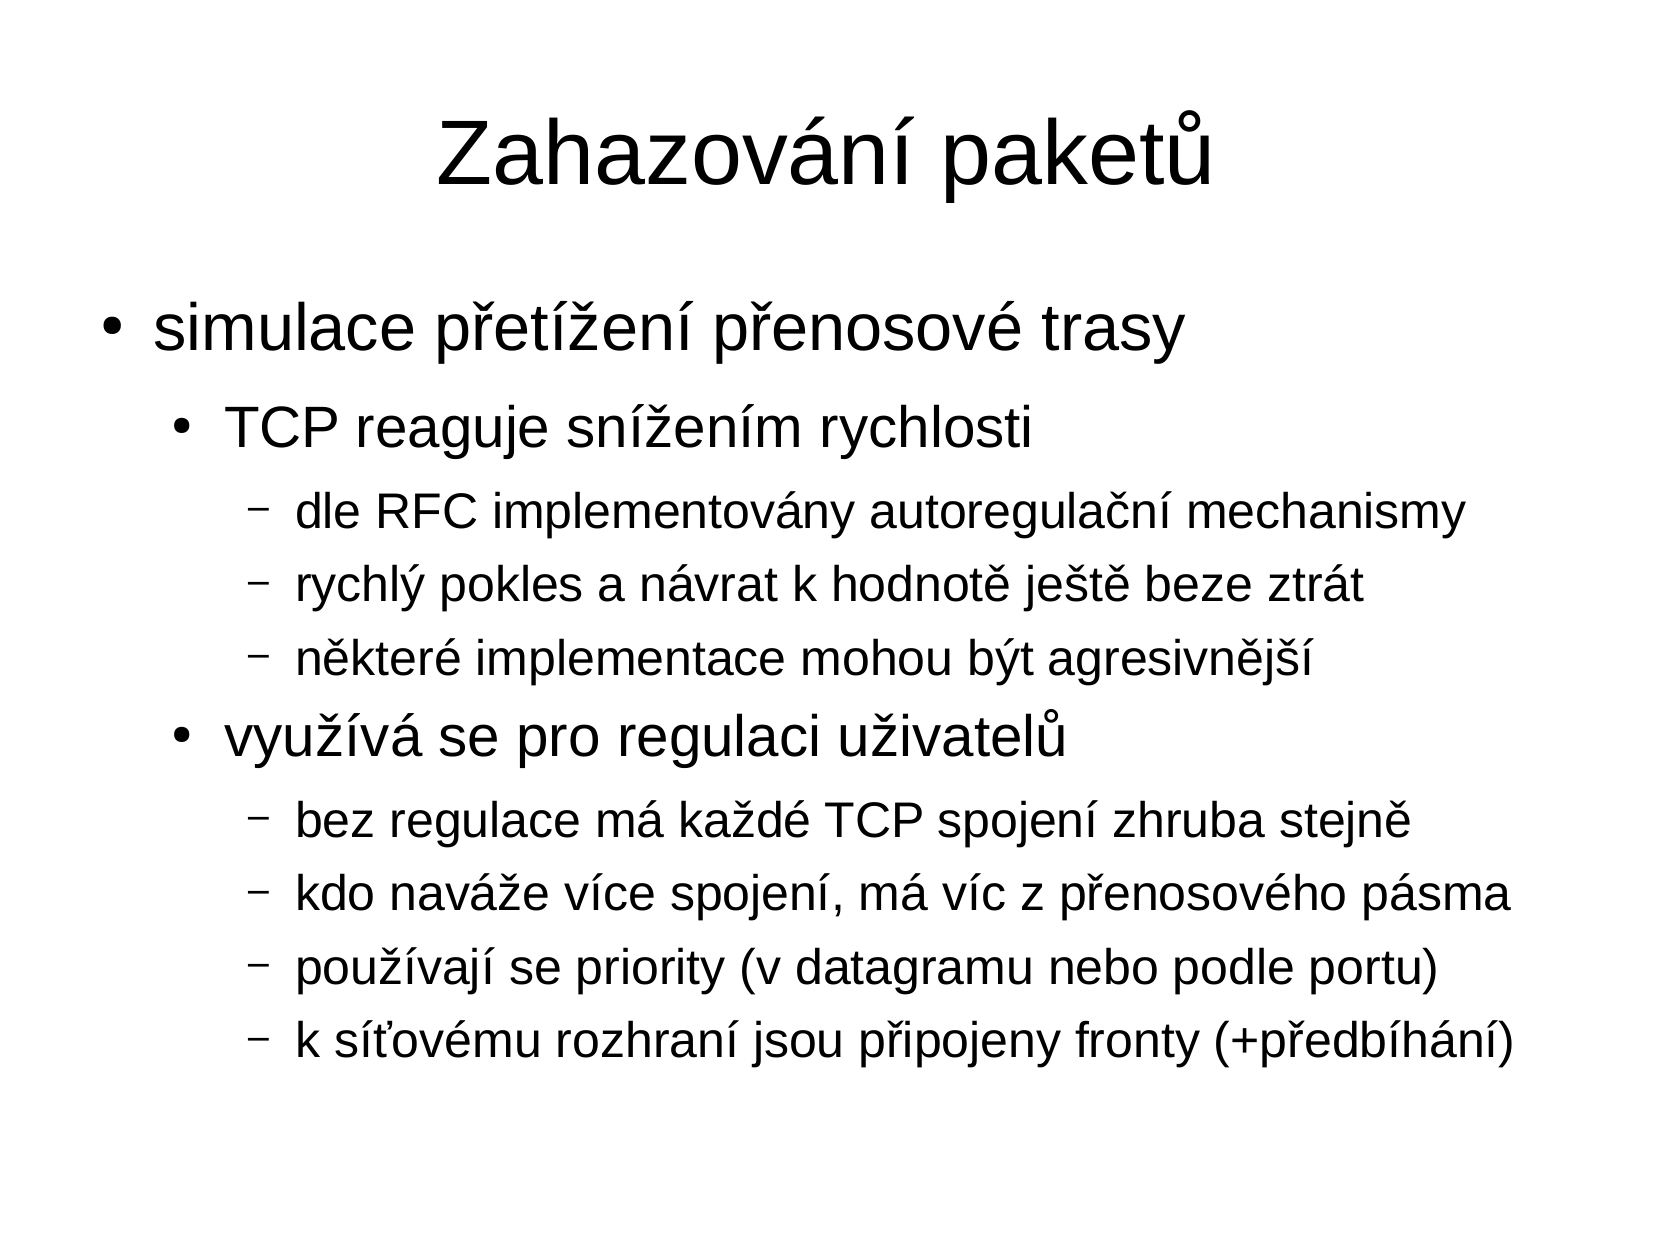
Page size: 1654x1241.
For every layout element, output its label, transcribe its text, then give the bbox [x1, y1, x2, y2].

list simulace přetížení přenosové trasy TCP reaguje snížením rychlosti dle RFC implementovány autoregulační mechanismy rychlý pokles a návrat k hodnotě ještě beze ztrát některé implementace mohou být agresivnější využívá se pro regulaci uživatelů bez regulace má každé TCP spojení zhruba stejně kdo naváže více spojení, má víc z přenosového pásma používají se priority (v datagramu nebo podle portu) k síťovému rozhraní jsou připojeny fronty (+předbíhání) [82, 290, 1571, 1094]
title Zahazování paketů [82, 56, 1571, 250]
